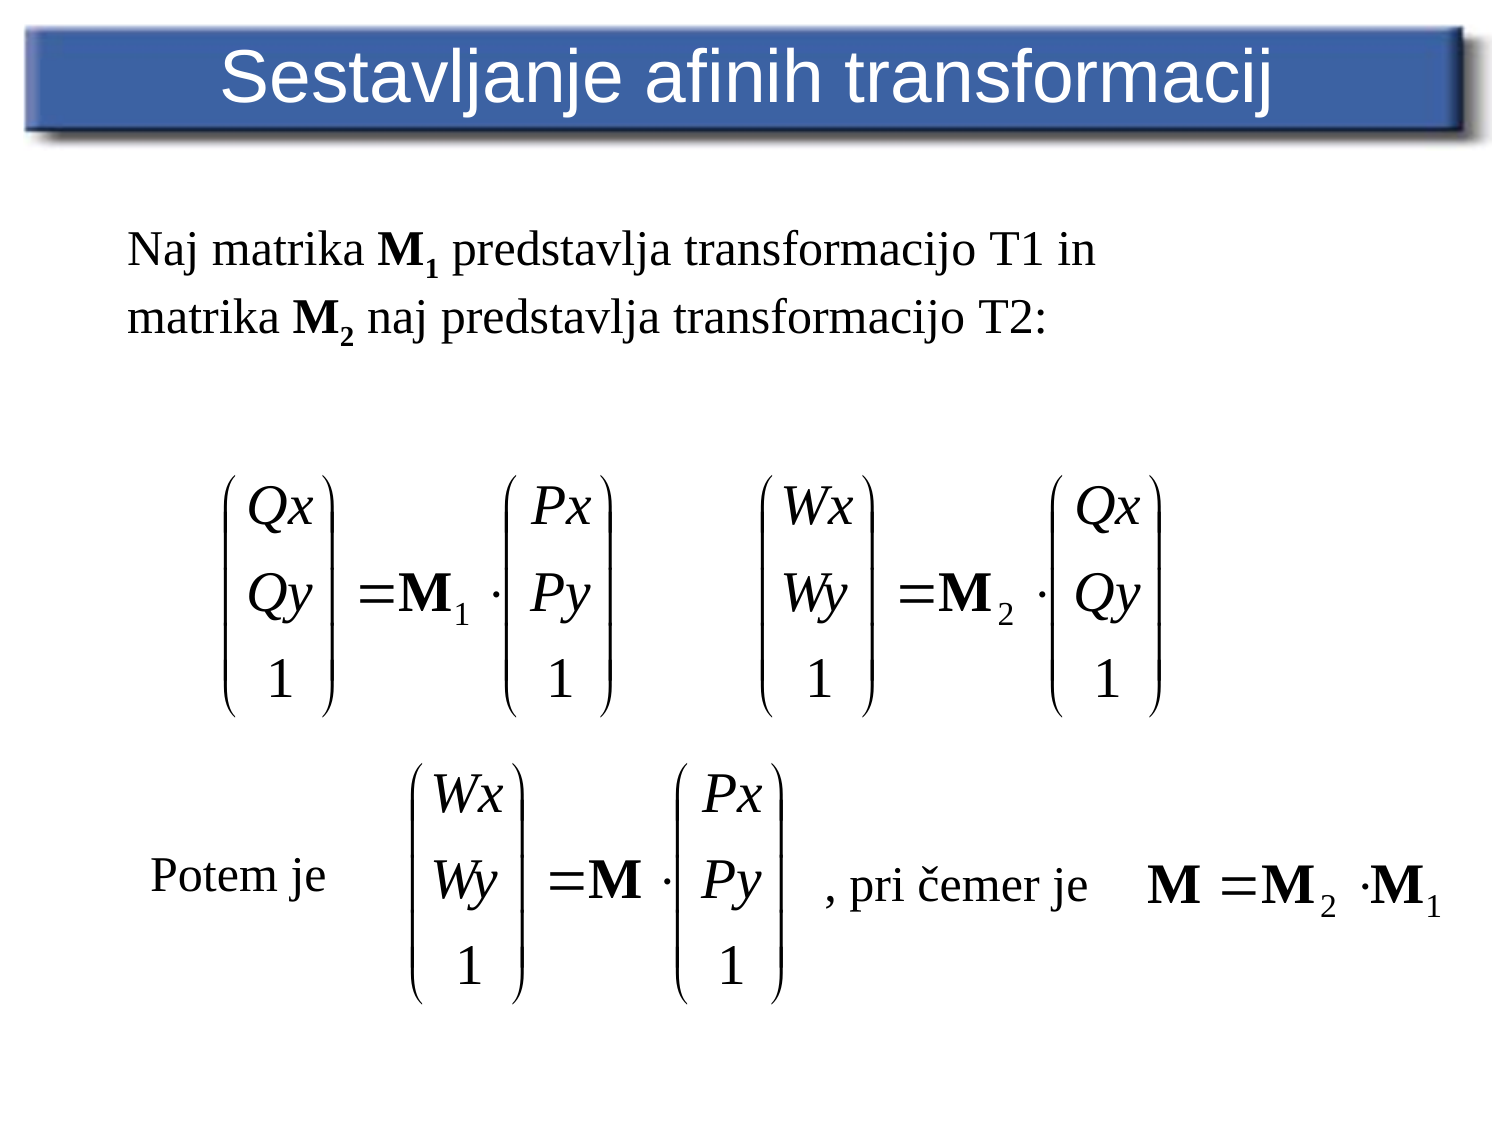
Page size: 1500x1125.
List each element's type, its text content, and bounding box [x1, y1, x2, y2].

picture [23, 23, 1492, 151]
text_box Naj matrika M1 predstavlja transformacijo T1 in matrika M2 naj predstavlja transformacijo T2: [112, 207, 1225, 361]
text_box Sestavljanje afinih transformacij [109, 23, 1385, 126]
chart [212, 462, 630, 731]
text_box Potem je [135, 834, 342, 910]
chart [1139, 846, 1452, 928]
text_box , pri čemer je [809, 844, 1104, 920]
chart [750, 462, 1177, 731]
chart [399, 750, 799, 1019]
